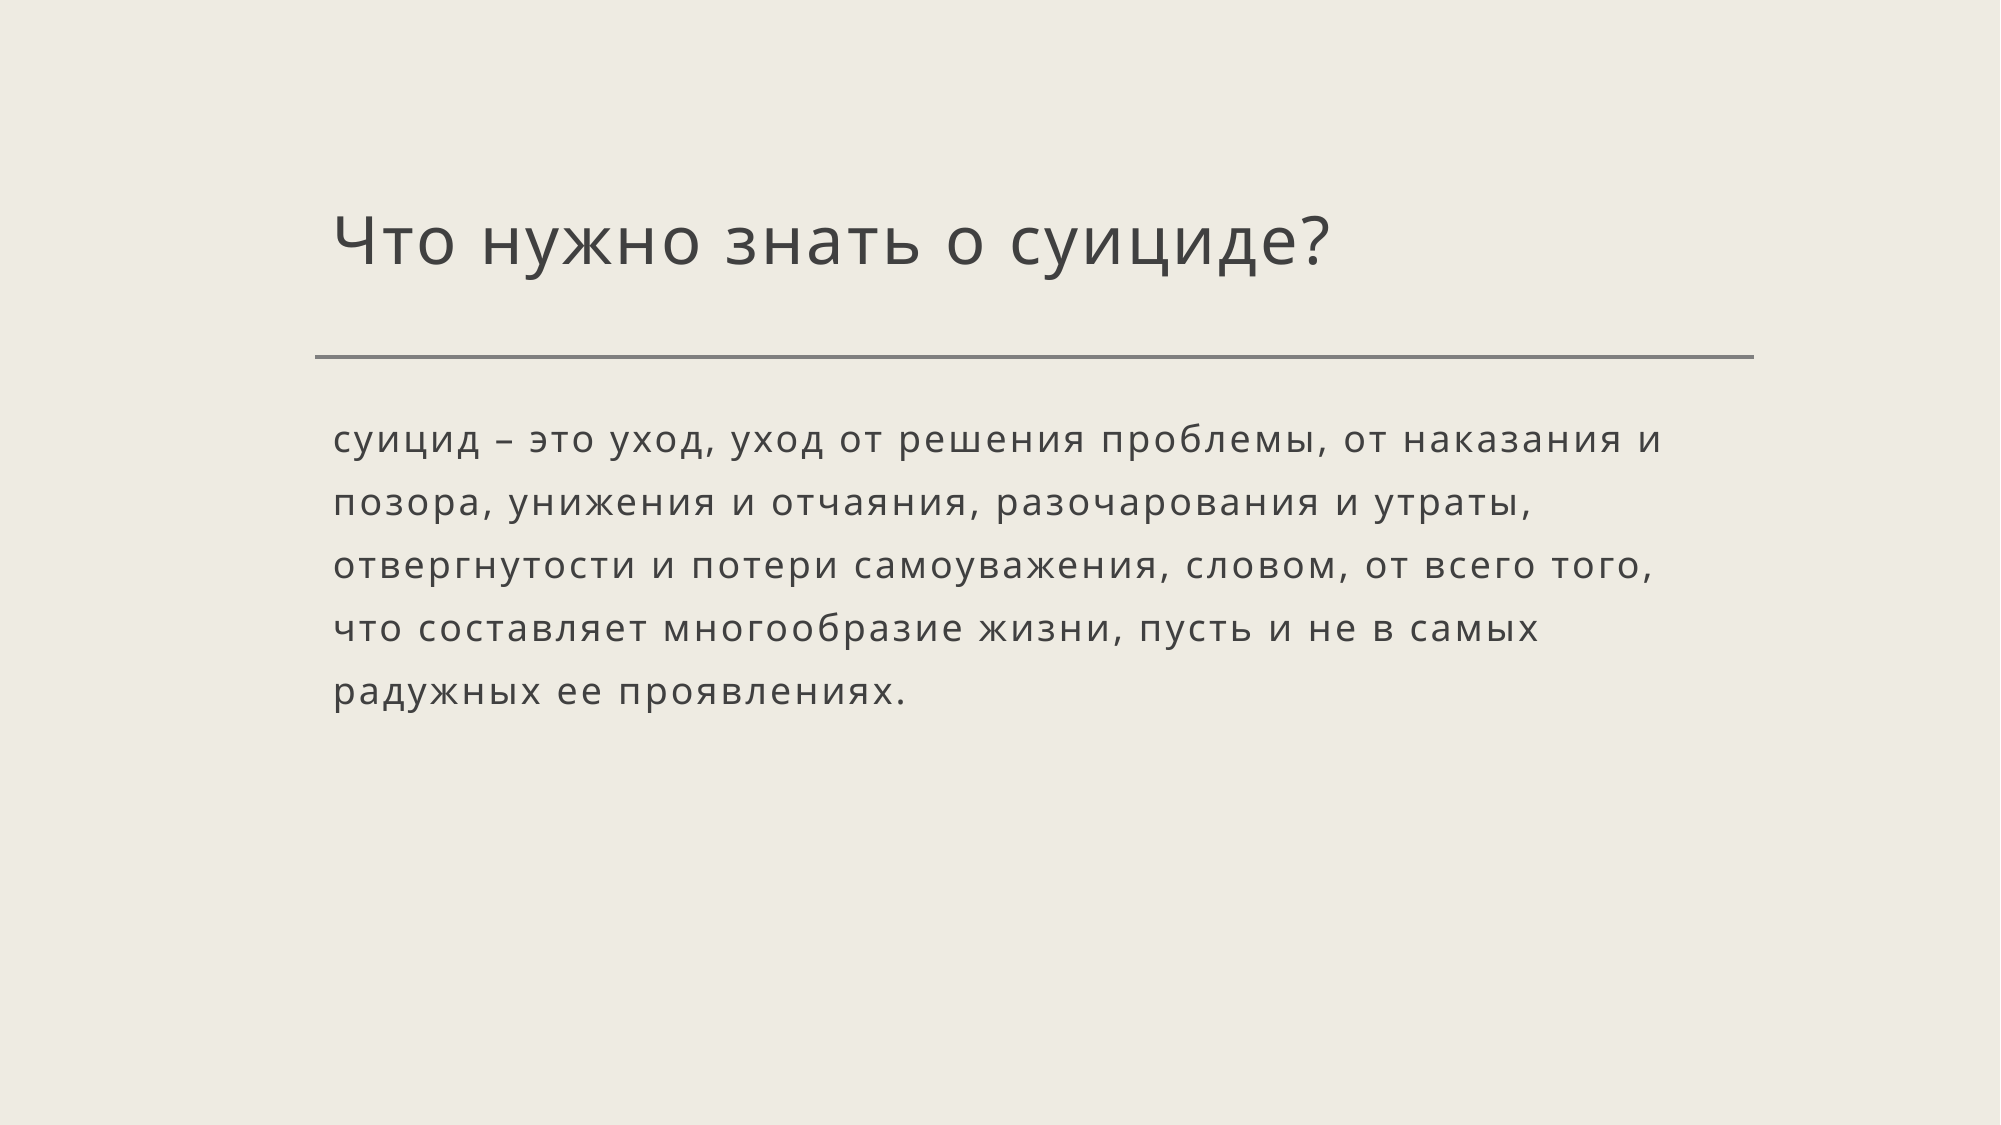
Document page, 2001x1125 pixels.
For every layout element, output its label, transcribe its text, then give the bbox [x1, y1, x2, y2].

list суицид – это уход, уход от решения проблемы, от наказания и позора, унижения и отчаяния, разочарования и утраты, отвергнутости и потери самоуважения, словом, от всего того, что составляет многообразие жизни, пусть и не в самых радужных ее проявлениях. [315, 379, 1754, 979]
title Что нужно знать о суициде? [315, 72, 1754, 294]
